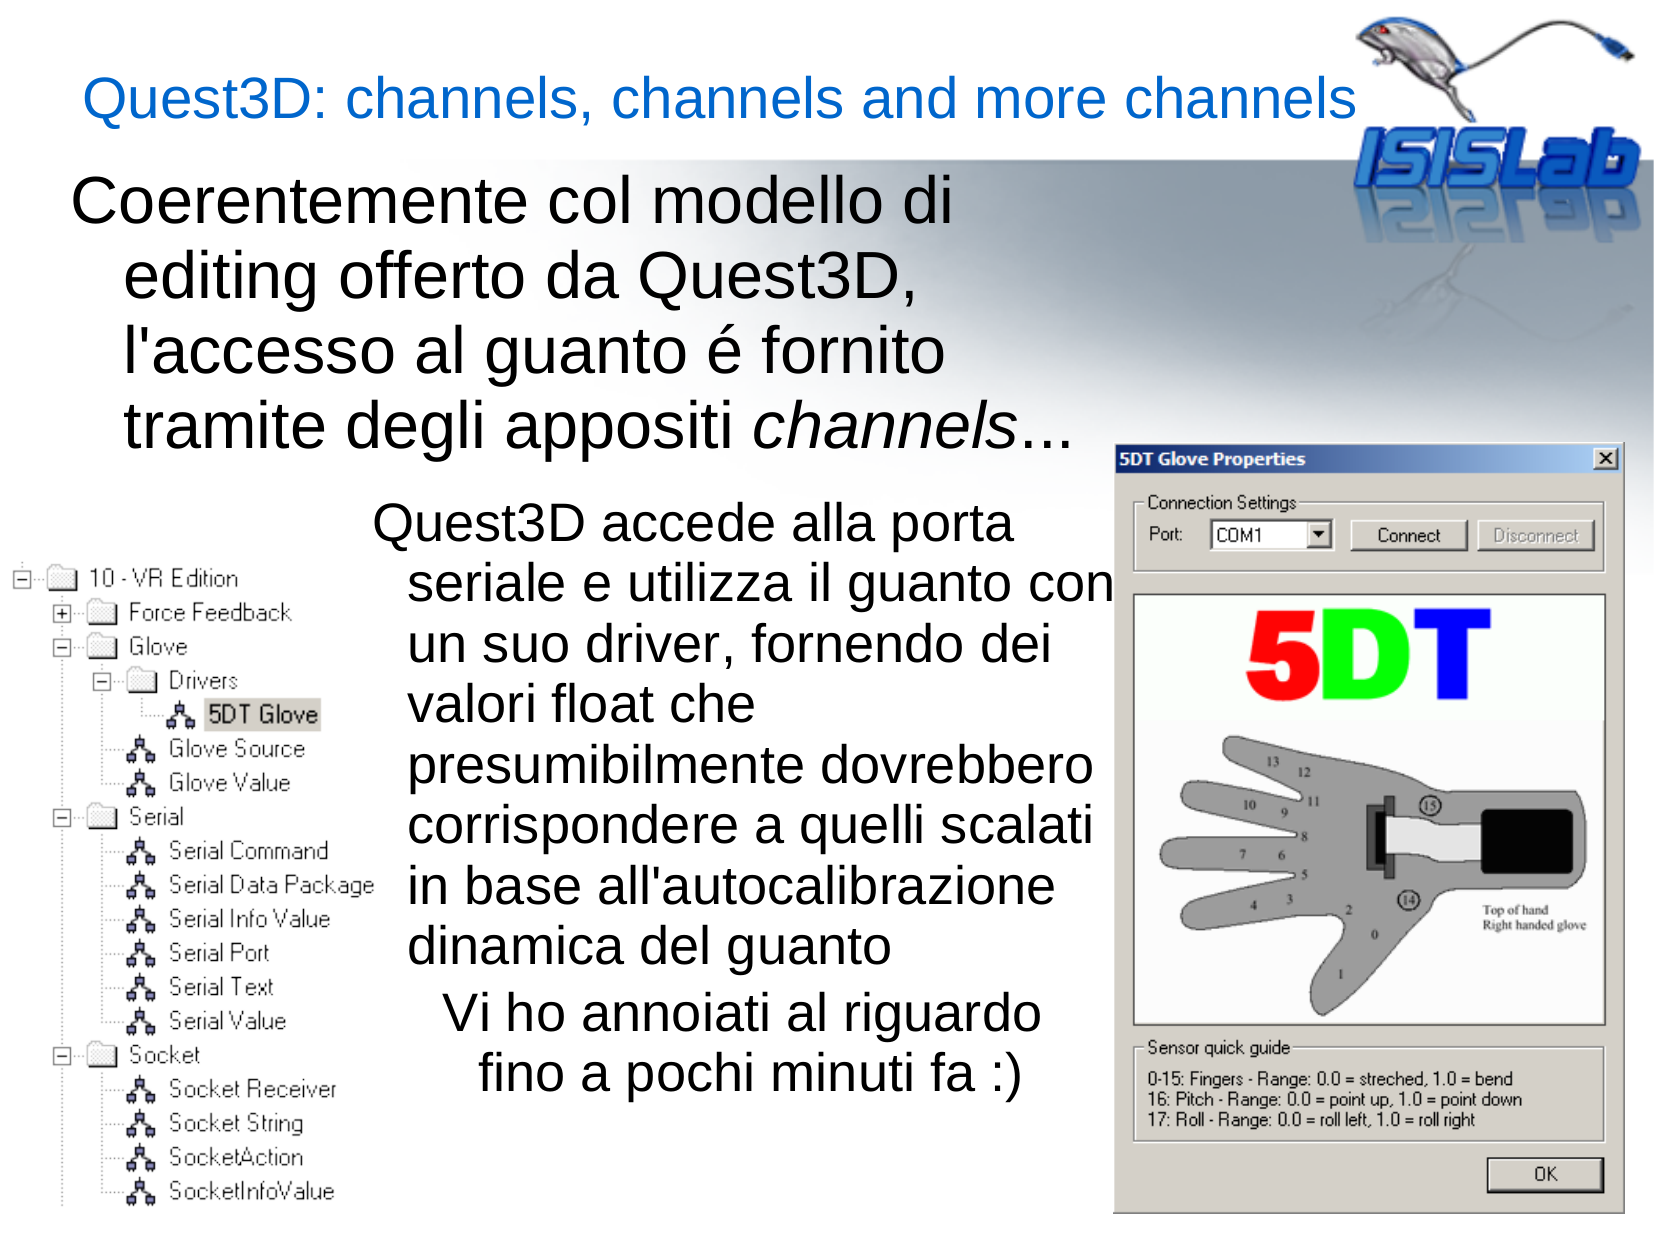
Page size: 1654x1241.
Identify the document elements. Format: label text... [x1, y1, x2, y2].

list Coerentemente col modello di editing offerto da Quest3D, l'accesso al guanto é fornito tramite degli appositi channels... Quest3D accede alla porta seriale e utilizza il guanto con un suo driver, fornendo dei valori float che presumibilmente dovrebbero corrispondere a quelli scalati in base all'autocalibrazione dinamica del guanto Vi ho annoiati al riguardo fino a pochi minuti fa :) [53, 163, 1123, 1104]
picture [0, 0, 1654, 1241]
title Quest3D: channels, channels and more channels [82, 49, 1571, 148]
